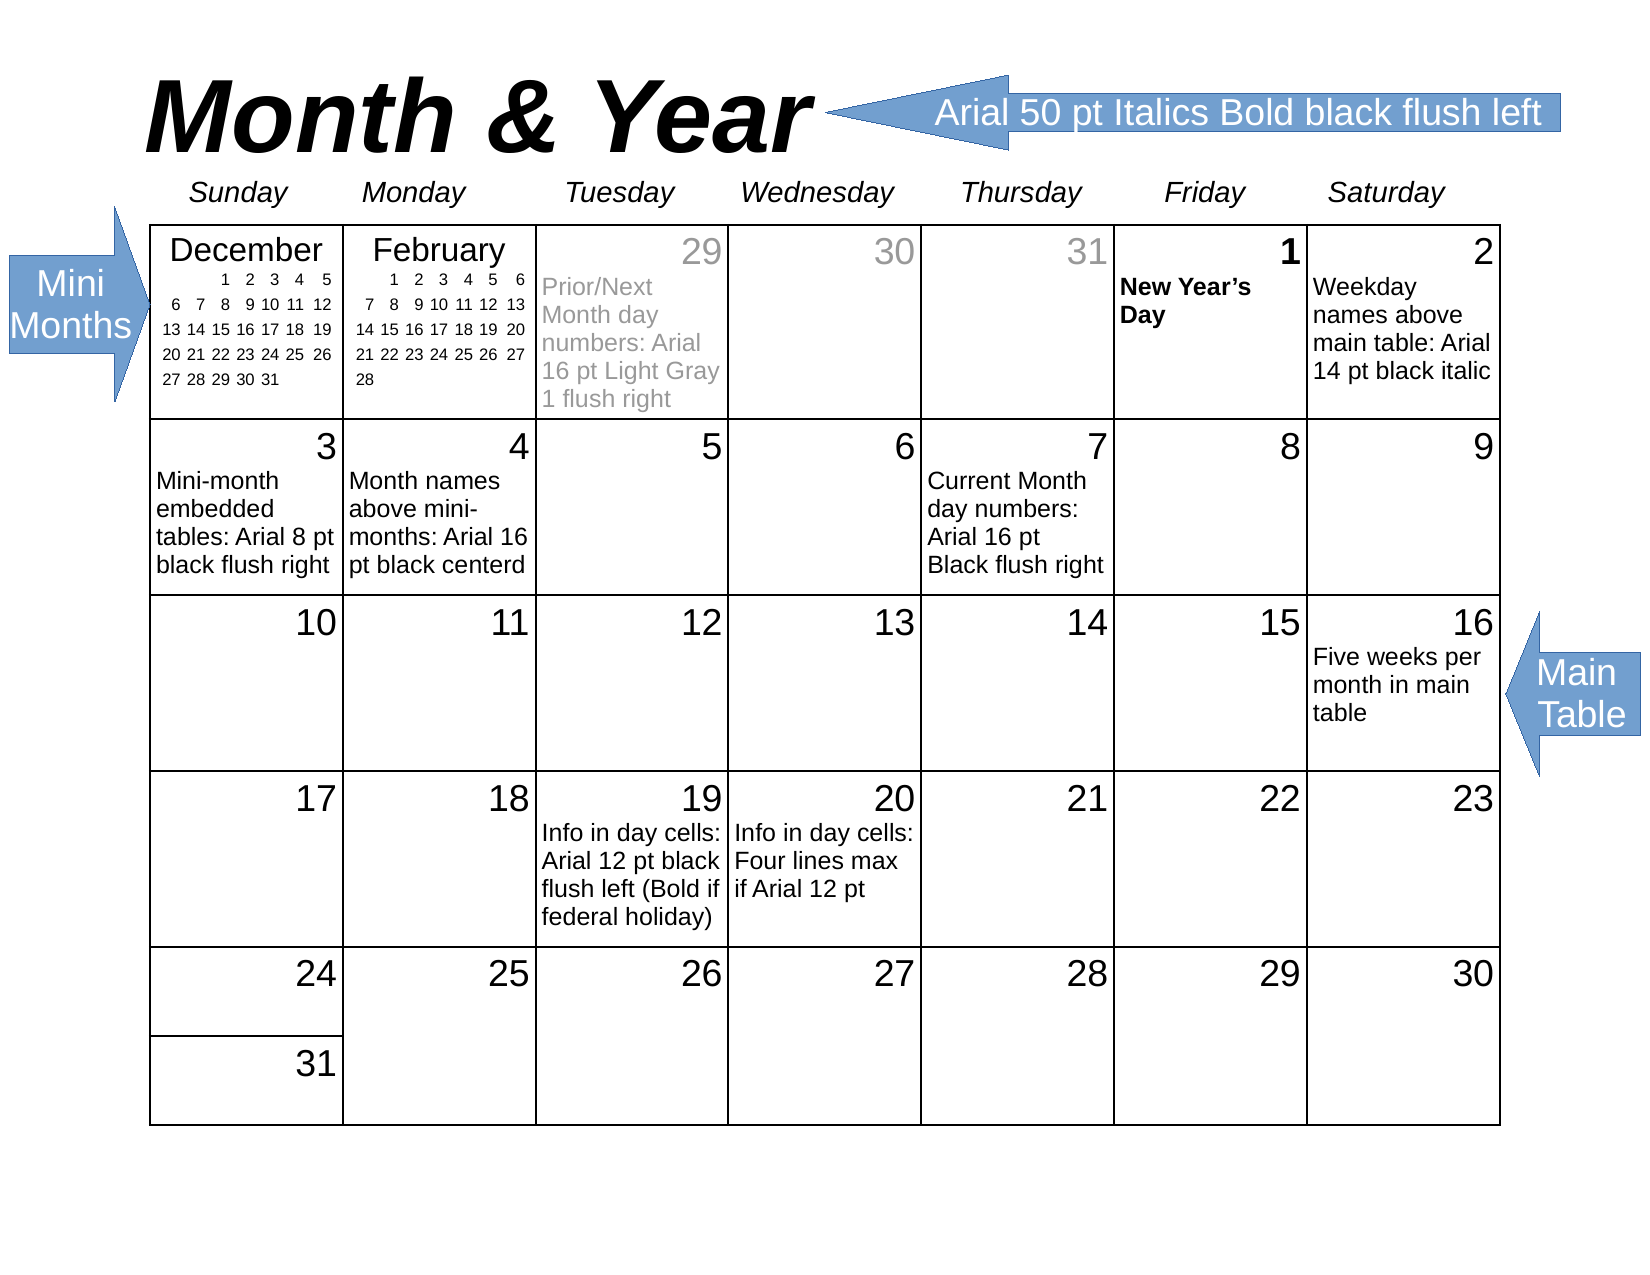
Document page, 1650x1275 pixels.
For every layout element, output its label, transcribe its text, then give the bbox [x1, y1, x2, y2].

table_header December [151, 226, 342, 418]
table_cell [349, 395, 374, 420]
table_cell [205, 396, 230, 421]
table_cell 14 [922, 596, 1113, 770]
table_cell 15 [1115, 596, 1306, 770]
table_cell 9 [399, 295, 424, 320]
table_cell 7 [181, 295, 205, 320]
table_cell [279, 396, 304, 421]
table_cell 30 [1308, 948, 1499, 1124]
table_cell 12 [304, 295, 332, 320]
table_cell 18 [279, 320, 304, 345]
table_cell 18 [448, 320, 473, 345]
table_cell 6 [729, 420, 920, 594]
table_cell [399, 395, 424, 420]
table_cell 26 [473, 345, 498, 370]
table_cell [399, 370, 424, 395]
table_cell 14 [181, 320, 205, 345]
table_cell 8 [1115, 420, 1306, 594]
table_cell 21 [922, 772, 1113, 946]
table_header [181, 270, 205, 295]
table_header 29 Prior/Next Month day numbers: Arial 16 pt Light Gray 1 flush right [537, 226, 727, 418]
table_cell 19 [473, 320, 498, 345]
table_cell [448, 370, 473, 395]
table_cell 7 Current Month day numbers: Arial 16 pt Black flush right [922, 420, 1113, 594]
table_cell [230, 396, 255, 421]
table_cell 24 [151, 948, 342, 1035]
table_cell 23 [1308, 772, 1499, 946]
table_cell 19 [304, 320, 332, 345]
table_cell 11 [344, 596, 535, 770]
table_cell 28 [349, 370, 374, 395]
table_cell 14 [349, 320, 374, 345]
table_header 4 [279, 270, 304, 295]
text_box Arial 50 pt Italics Bold black flush left [825, 75, 1561, 151]
table_header 30 [729, 226, 920, 418]
table_header [156, 270, 181, 295]
table_cell 26 [304, 345, 332, 371]
table_cell 13 [729, 596, 920, 770]
table_cell 28 [922, 948, 1113, 1124]
table_cell 18 [344, 772, 535, 946]
table_cell [424, 370, 448, 395]
text_box Mini Months [9, 206, 151, 402]
table_header 5 [304, 270, 332, 295]
table_cell 9 [1308, 420, 1499, 594]
text_box Sunday Monday Tuesday Wednesday Thursday Friday Saturday [173, 168, 1495, 221]
table_cell [374, 395, 399, 420]
table_cell 3 Mini-month embedded tables: Arial 8 pt black flush right [151, 420, 342, 594]
table_cell 27 [729, 948, 920, 1124]
table_cell 22 [205, 345, 230, 371]
table_cell 6 [156, 295, 181, 320]
table_cell 23 [399, 345, 424, 370]
table_cell 20 [156, 345, 181, 371]
table_cell 16 [399, 320, 424, 345]
table_cell 19 Info in day cells: Arial 12 pt black flush left (Bold if federal holiday) [537, 772, 727, 946]
table_cell [279, 371, 304, 396]
table_cell 29 [205, 371, 230, 396]
table_header 5 [473, 270, 498, 295]
table_cell 27 [156, 371, 181, 396]
table_cell [181, 396, 205, 421]
table_header 1 [374, 270, 399, 295]
table_cell [498, 395, 525, 420]
table_cell 25 [344, 948, 535, 1124]
table_cell [473, 370, 498, 395]
table_cell 30 [230, 371, 255, 396]
table_header 6 [498, 270, 525, 295]
table_cell [374, 370, 399, 395]
table_cell 27 [498, 345, 525, 370]
table_header [349, 270, 374, 295]
table_cell 24 [255, 345, 279, 371]
table_cell 16 Five weeks per month in main table [1308, 596, 1499, 770]
table_cell [255, 396, 279, 421]
table_cell 26 [537, 948, 727, 1124]
table_cell 25 [448, 345, 473, 370]
table_cell [156, 396, 181, 421]
table_cell 29 [1115, 948, 1306, 1124]
table_cell 13 [156, 320, 181, 345]
table_cell 5 [537, 420, 727, 594]
table_cell 21 [181, 345, 205, 371]
table_cell 21 [349, 345, 374, 370]
table_header 2 [230, 270, 255, 295]
table_header 1 [205, 270, 230, 295]
table_cell 22 [1115, 772, 1306, 946]
table_cell 31 [255, 371, 279, 396]
table_cell 31 [151, 1037, 342, 1124]
table_cell 12 [537, 596, 727, 770]
table_cell 10 [151, 596, 342, 770]
table_cell 8 [374, 295, 399, 320]
table_header 2 [399, 270, 424, 295]
table_cell 10 [272, 300, 277, 309]
table_header 31 [922, 226, 1113, 418]
table_header 1 New Year’s Day [1115, 226, 1306, 418]
table_cell 20 Info in day cells: Four lines max if Arial 12 pt [729, 772, 920, 946]
table_cell [498, 370, 525, 395]
table_cell 10 [255, 295, 279, 320]
table_cell 15 [205, 320, 230, 345]
table_cell 13 [498, 295, 525, 320]
table_cell 12 [473, 295, 498, 320]
table_cell 20 [498, 320, 525, 345]
text_box Main Table [1505, 611, 1641, 777]
table_cell 4 Month names above mini-months: Arial 16 pt black centerd [344, 420, 535, 594]
table_cell 16 [230, 320, 255, 345]
text_box Month & Year [130, 50, 1542, 196]
table_cell [424, 395, 448, 420]
table_cell 11 [448, 295, 473, 320]
table_cell 17 [424, 320, 448, 345]
table_cell 17 [151, 772, 342, 946]
table_cell [448, 395, 473, 420]
table_cell 8 [205, 295, 230, 320]
table_header 4 [448, 270, 473, 295]
table_header 2 Weekday names above main table: Arial 14 pt black italic [1308, 226, 1499, 418]
table_cell 10 [424, 295, 448, 320]
table_cell 23 [230, 345, 255, 371]
table_cell 24 [424, 345, 448, 370]
table_cell 17 [255, 320, 279, 345]
table_header 3 [424, 270, 448, 295]
table_cell 25 [279, 345, 304, 371]
table_cell 7 [349, 295, 374, 320]
table_header February [344, 226, 535, 418]
table_cell 11 [279, 295, 304, 320]
table_cell 22 [374, 345, 399, 370]
table_cell [304, 396, 332, 421]
table_cell 15 [374, 320, 399, 345]
table_header 3 [255, 270, 279, 295]
table_cell 28 [181, 371, 205, 396]
table_cell [473, 395, 498, 420]
table_cell 9 [230, 295, 255, 320]
table_cell [304, 371, 332, 396]
